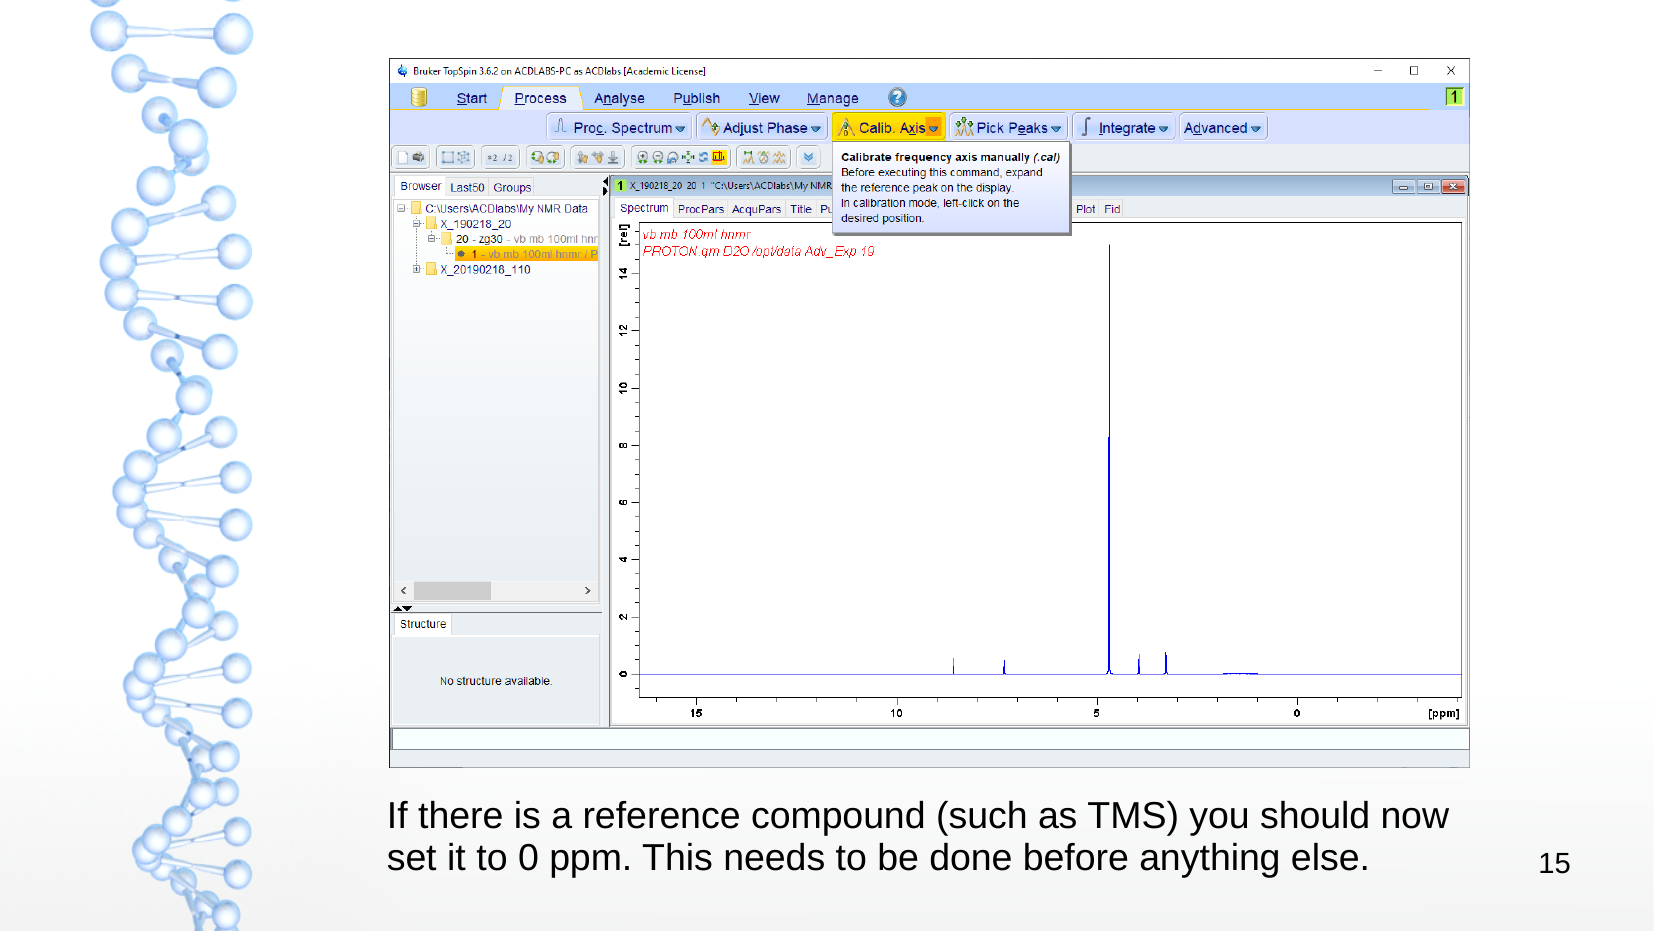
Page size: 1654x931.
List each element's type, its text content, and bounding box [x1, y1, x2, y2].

picture [0, 0, 1654, 931]
text_box If there is a reference compound (such as TMS) you should now set it to 0 ppm. This needs to be done before anything else. [372, 787, 1465, 886]
